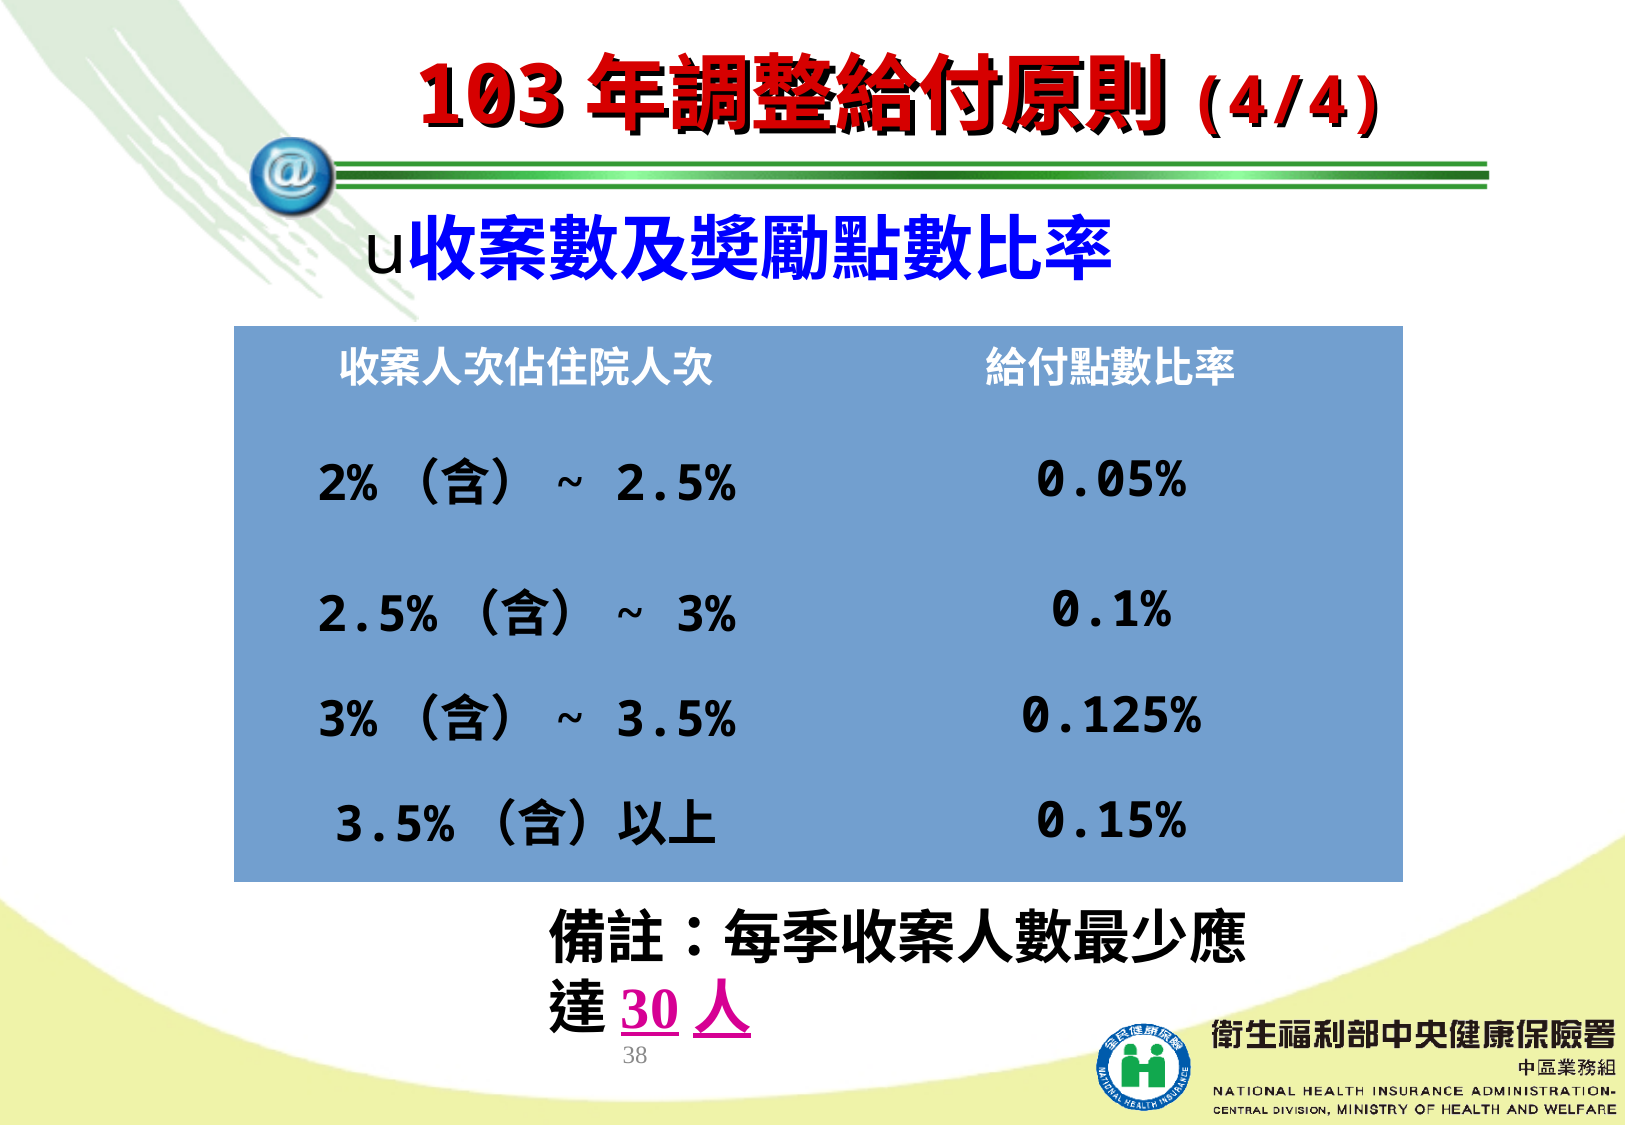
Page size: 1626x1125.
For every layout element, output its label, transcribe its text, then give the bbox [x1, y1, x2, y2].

table_cell 0.05% [819, 435, 1403, 566]
title 103年調整給付原則(4/4) [292, 31, 1510, 149]
table_header 收案人次佔住院人次 [234, 326, 819, 435]
table_cell 3.5%（含）以上 [234, 776, 819, 882]
table_header 給付點數比率 [819, 326, 1403, 435]
text_box [607, 1048, 987, 1084]
text_box 備註：每季收案人數最少應達30人 [234, 893, 1297, 1048]
table_cell 0.15% [819, 776, 1403, 882]
table_cell 2%（含）~ 2.5% [234, 435, 819, 566]
table_cell 0.125% [819, 671, 1403, 776]
table_cell 0.1% [819, 566, 1403, 671]
table_cell 2.5%（含）~ 3% [234, 566, 819, 671]
text_box 收案數及奬勵點數比率 [198, 196, 1510, 298]
table_cell 3%（含）~ 3.5% [234, 671, 819, 776]
